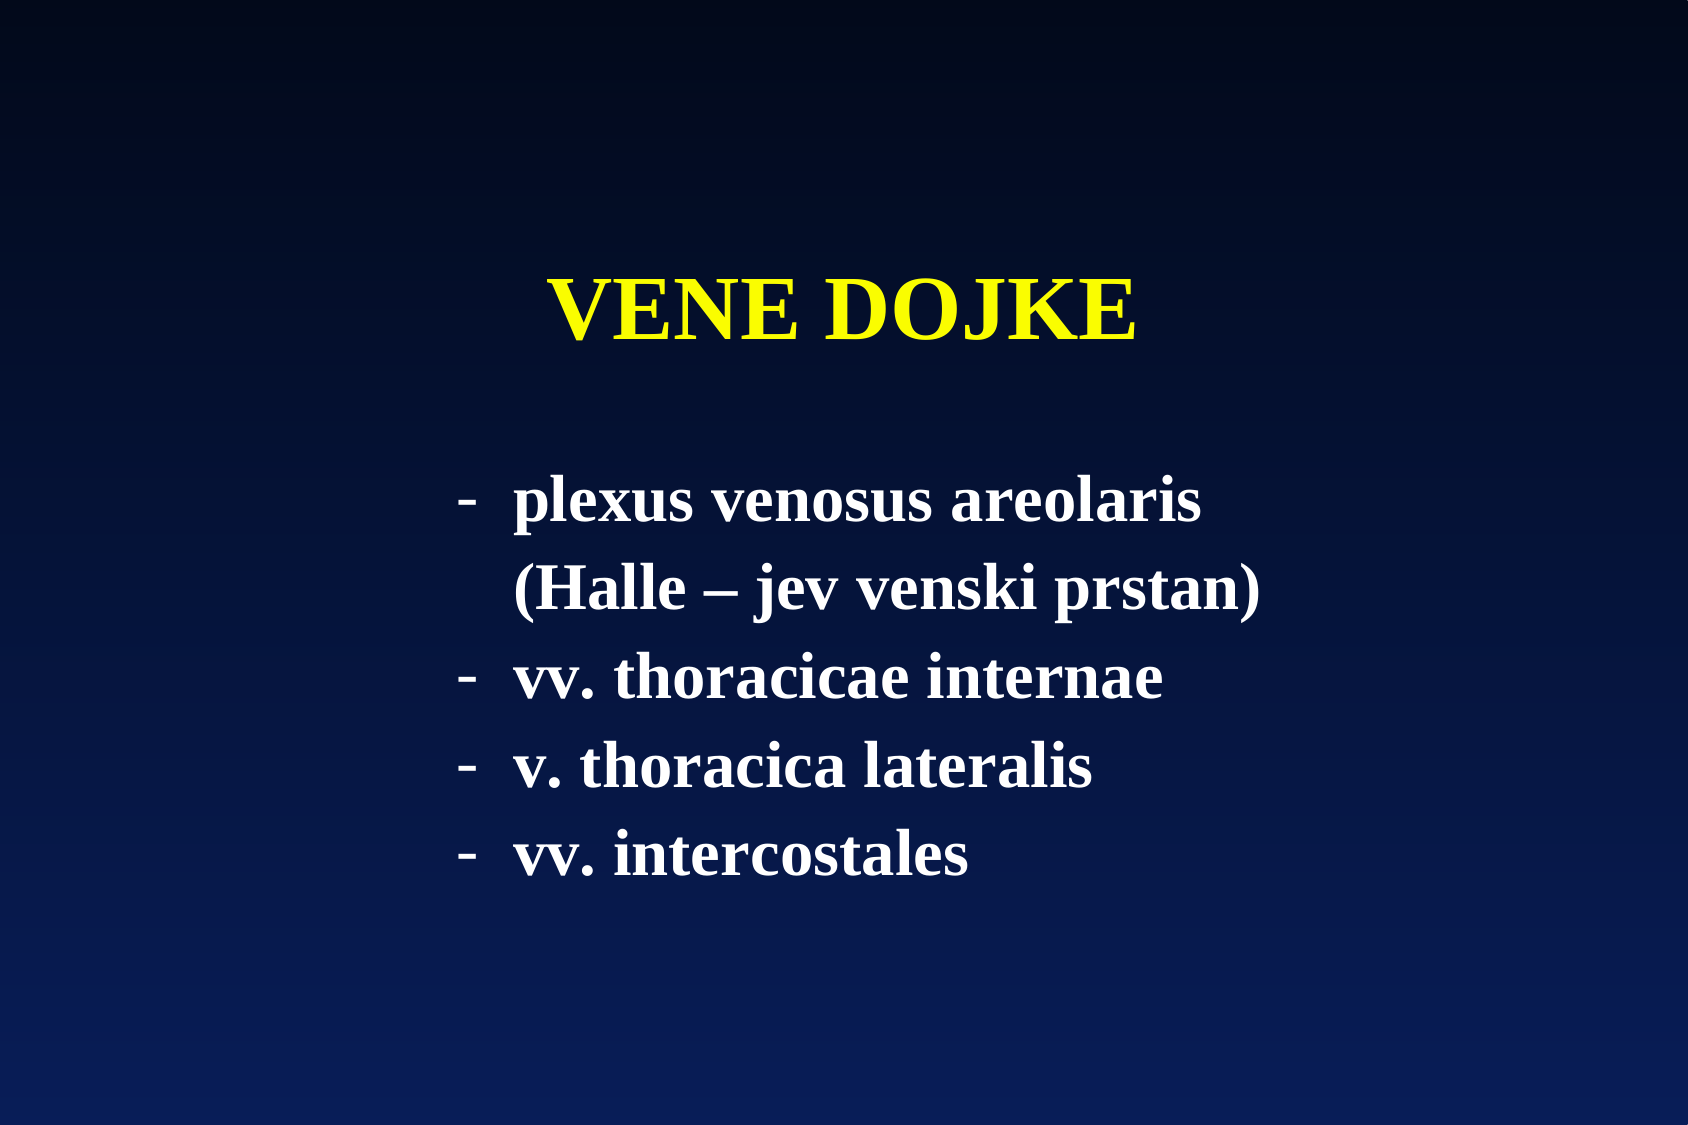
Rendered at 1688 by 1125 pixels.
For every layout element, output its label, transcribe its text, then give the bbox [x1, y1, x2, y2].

title VENE DOJKE [0, 184, 1688, 423]
list plexus venosus areolaris (Halle – jev venski prstan) vv. thoracicae internae v. thoracica lateralis vv. intercostales [442, 456, 1399, 918]
